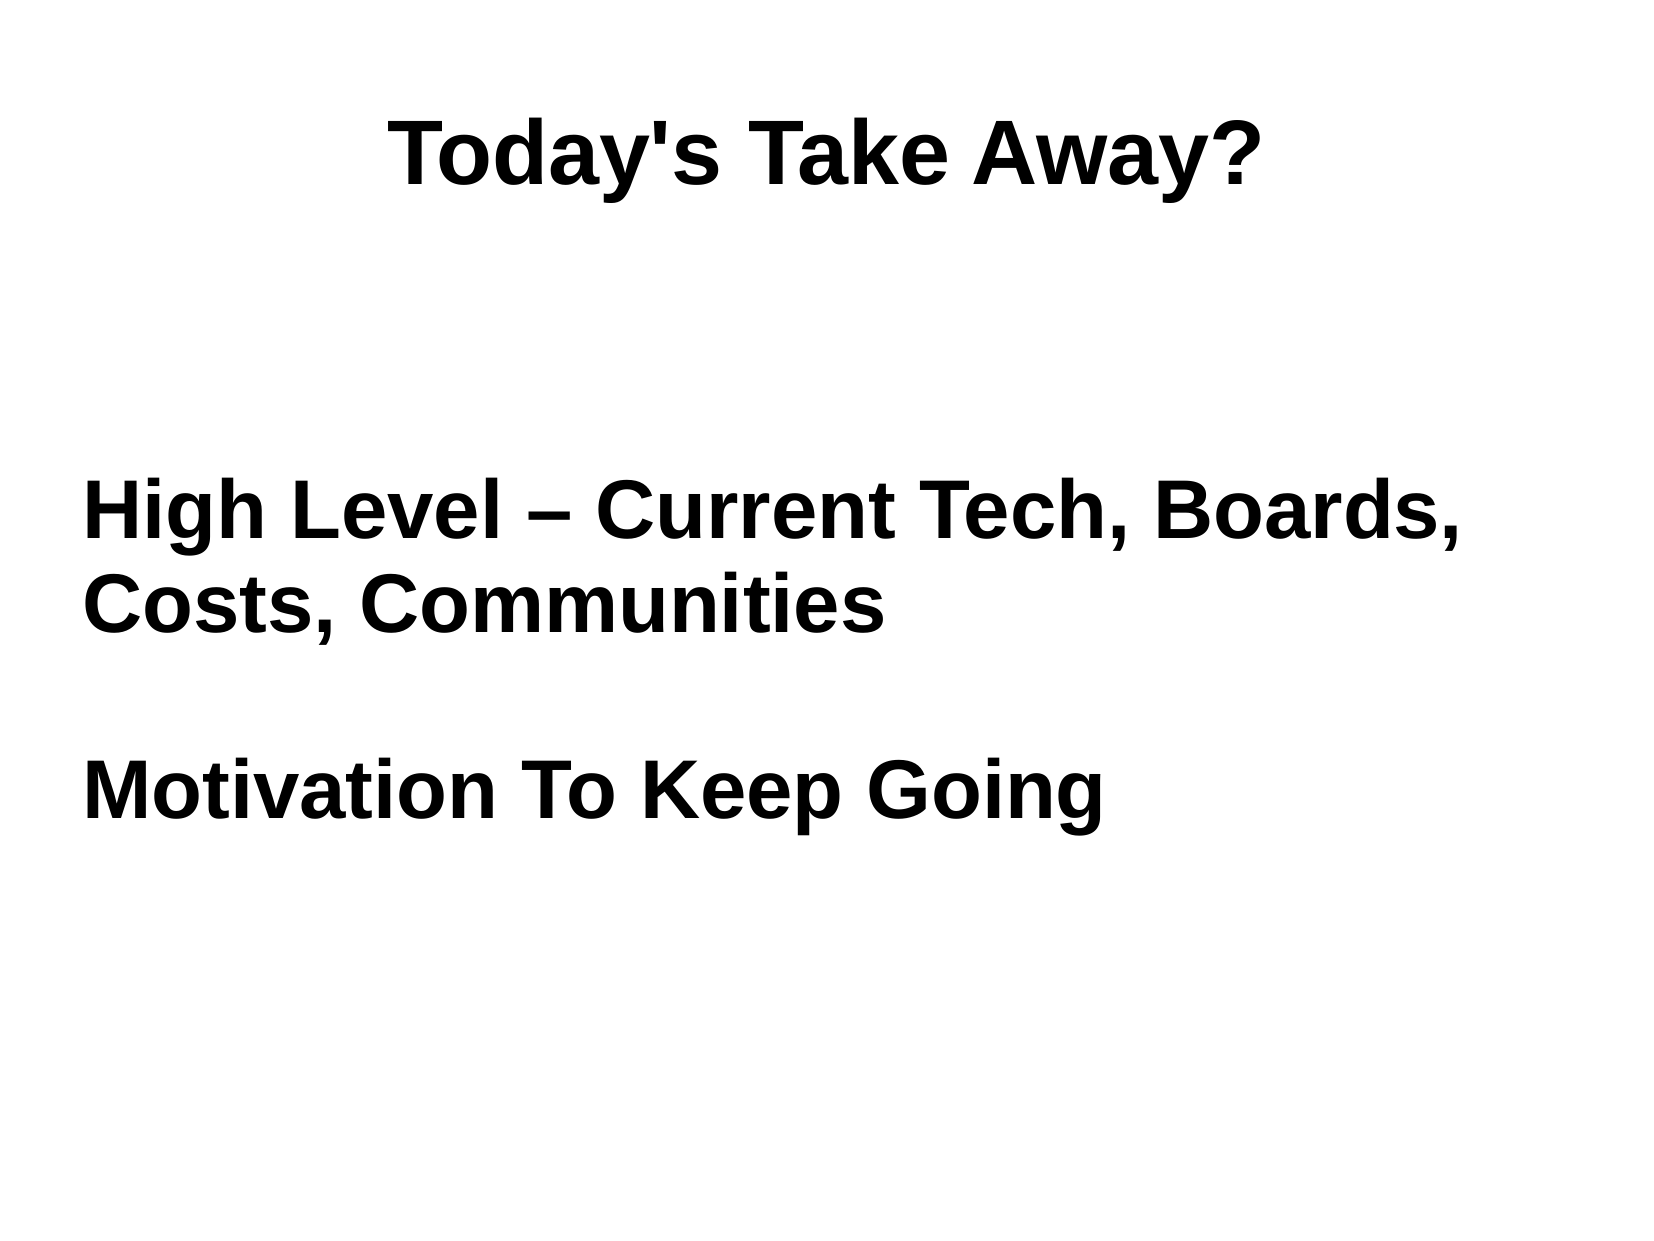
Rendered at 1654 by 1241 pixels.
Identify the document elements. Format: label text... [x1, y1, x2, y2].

title Today's Take Away? [82, 49, 1571, 257]
subtitle High Level – Current Tech, Boards, Costs, Communities Motivation To Keep Going [82, 290, 1571, 1010]
